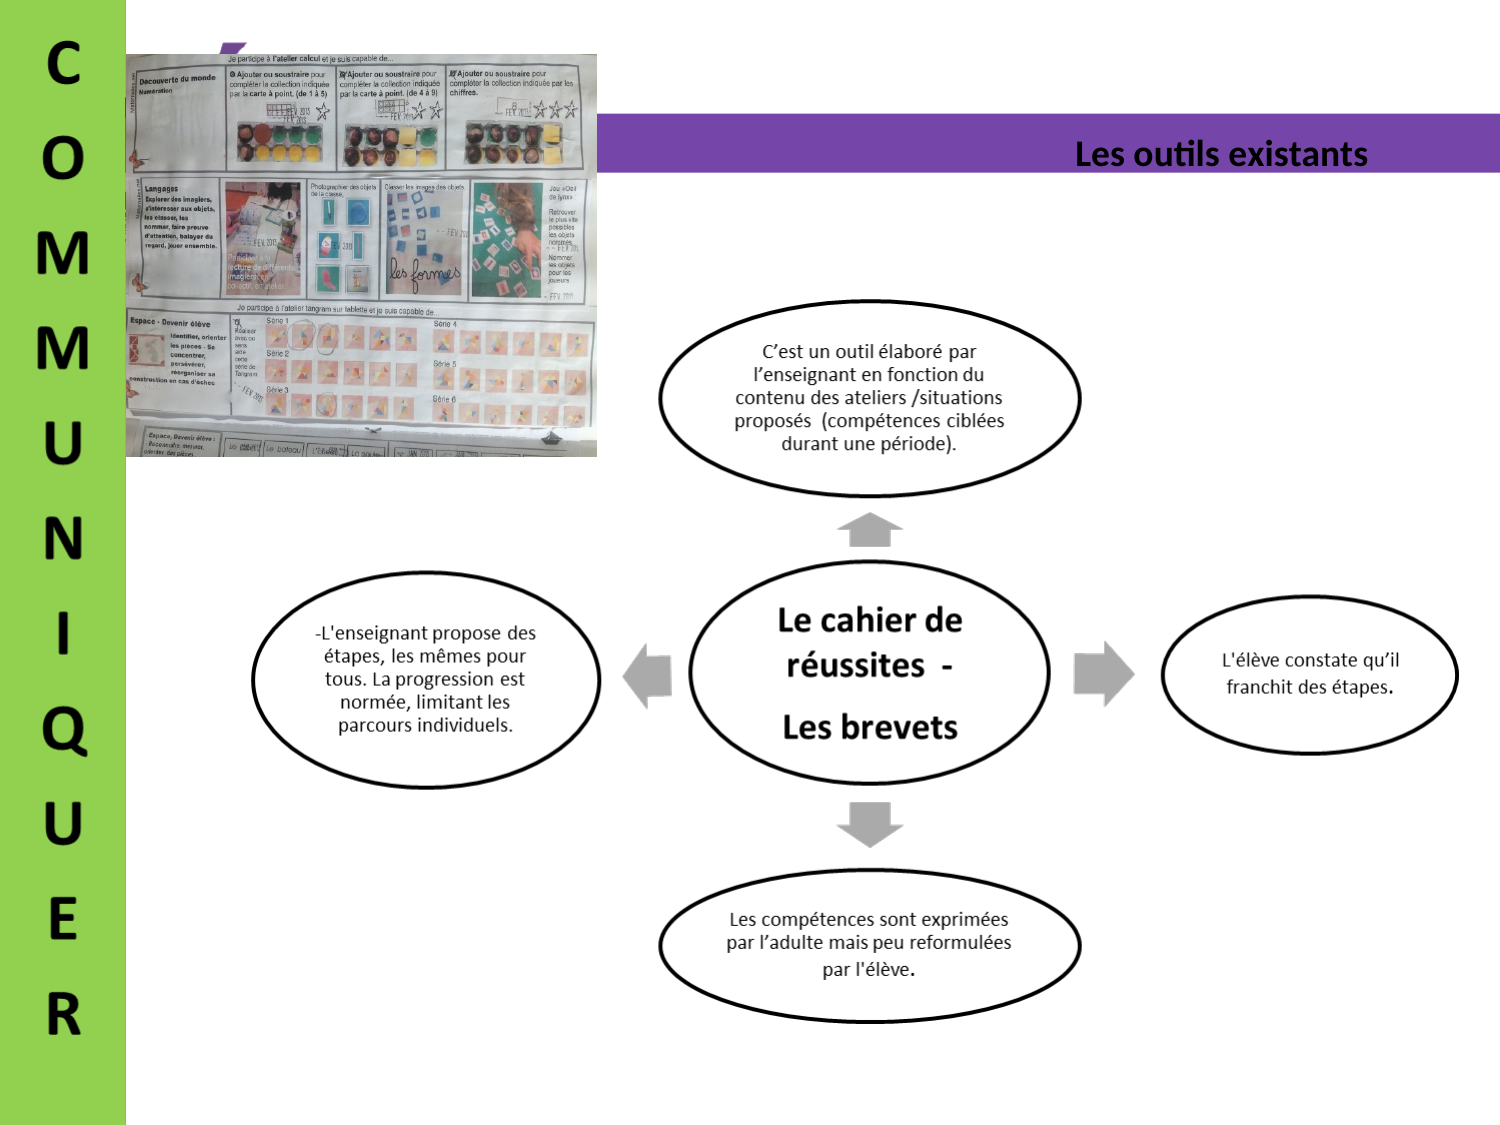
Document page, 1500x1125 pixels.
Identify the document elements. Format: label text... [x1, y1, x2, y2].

picture [0, 0, 1472, 1125]
text_box Les outils existants [210, 457, 1421, 1055]
text_box Les outils existants [210, 0, 1421, 290]
